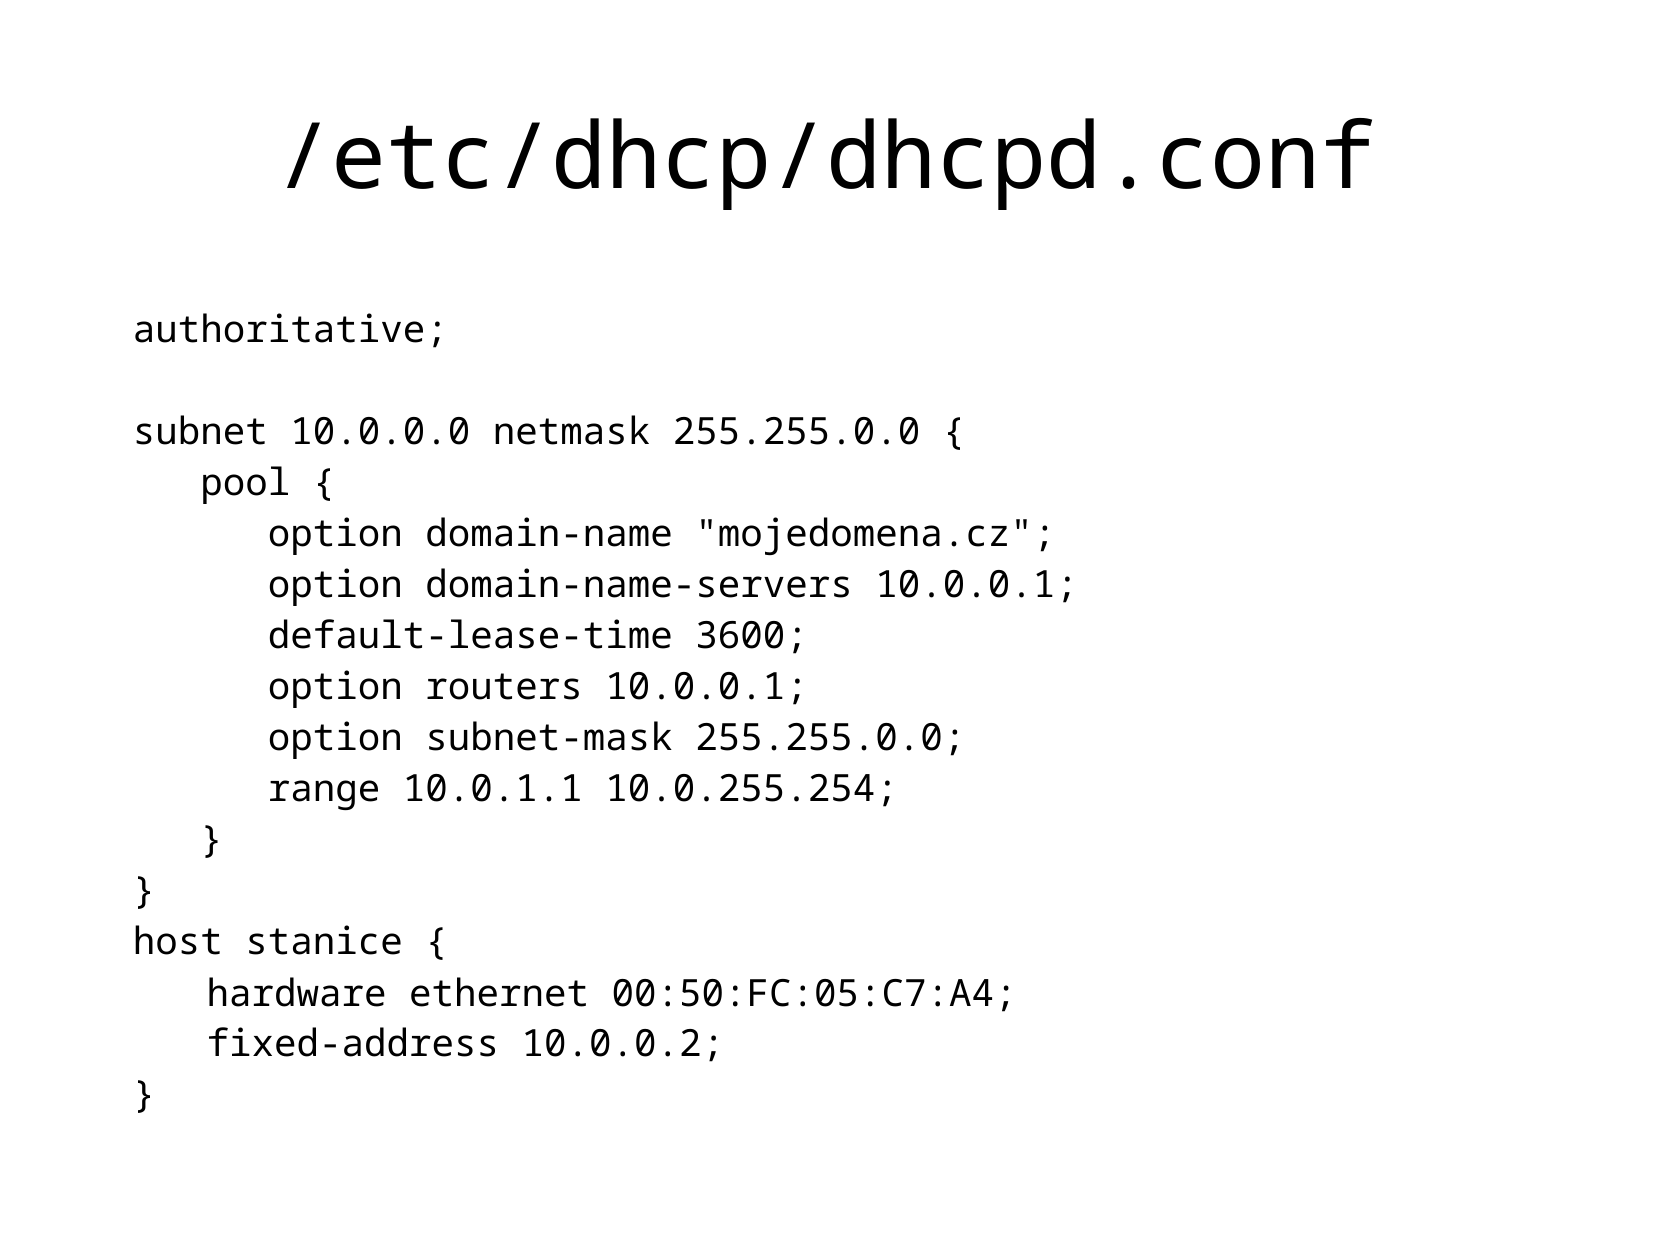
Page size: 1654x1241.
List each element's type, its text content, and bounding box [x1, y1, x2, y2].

title /etc/dhcp/dhcpd.conf [82, 49, 1571, 257]
text_box authoritative; subnet 10.0.0.0 netmask 255.255.0.0 { pool { option domain-name "mojedomena.cz"; option domain-name-servers 10.0.0.1; default-lease-time 3600; option routers 10.0.0.1; option subnet-mask 255.255.0.0; range 10.0.1.1 10.0.255.254; } } host stanice { hardware ethernet 00:50:FC:05:C7:A4; fixed-address 10.0.0.2; } [118, 295, 1536, 1017]
